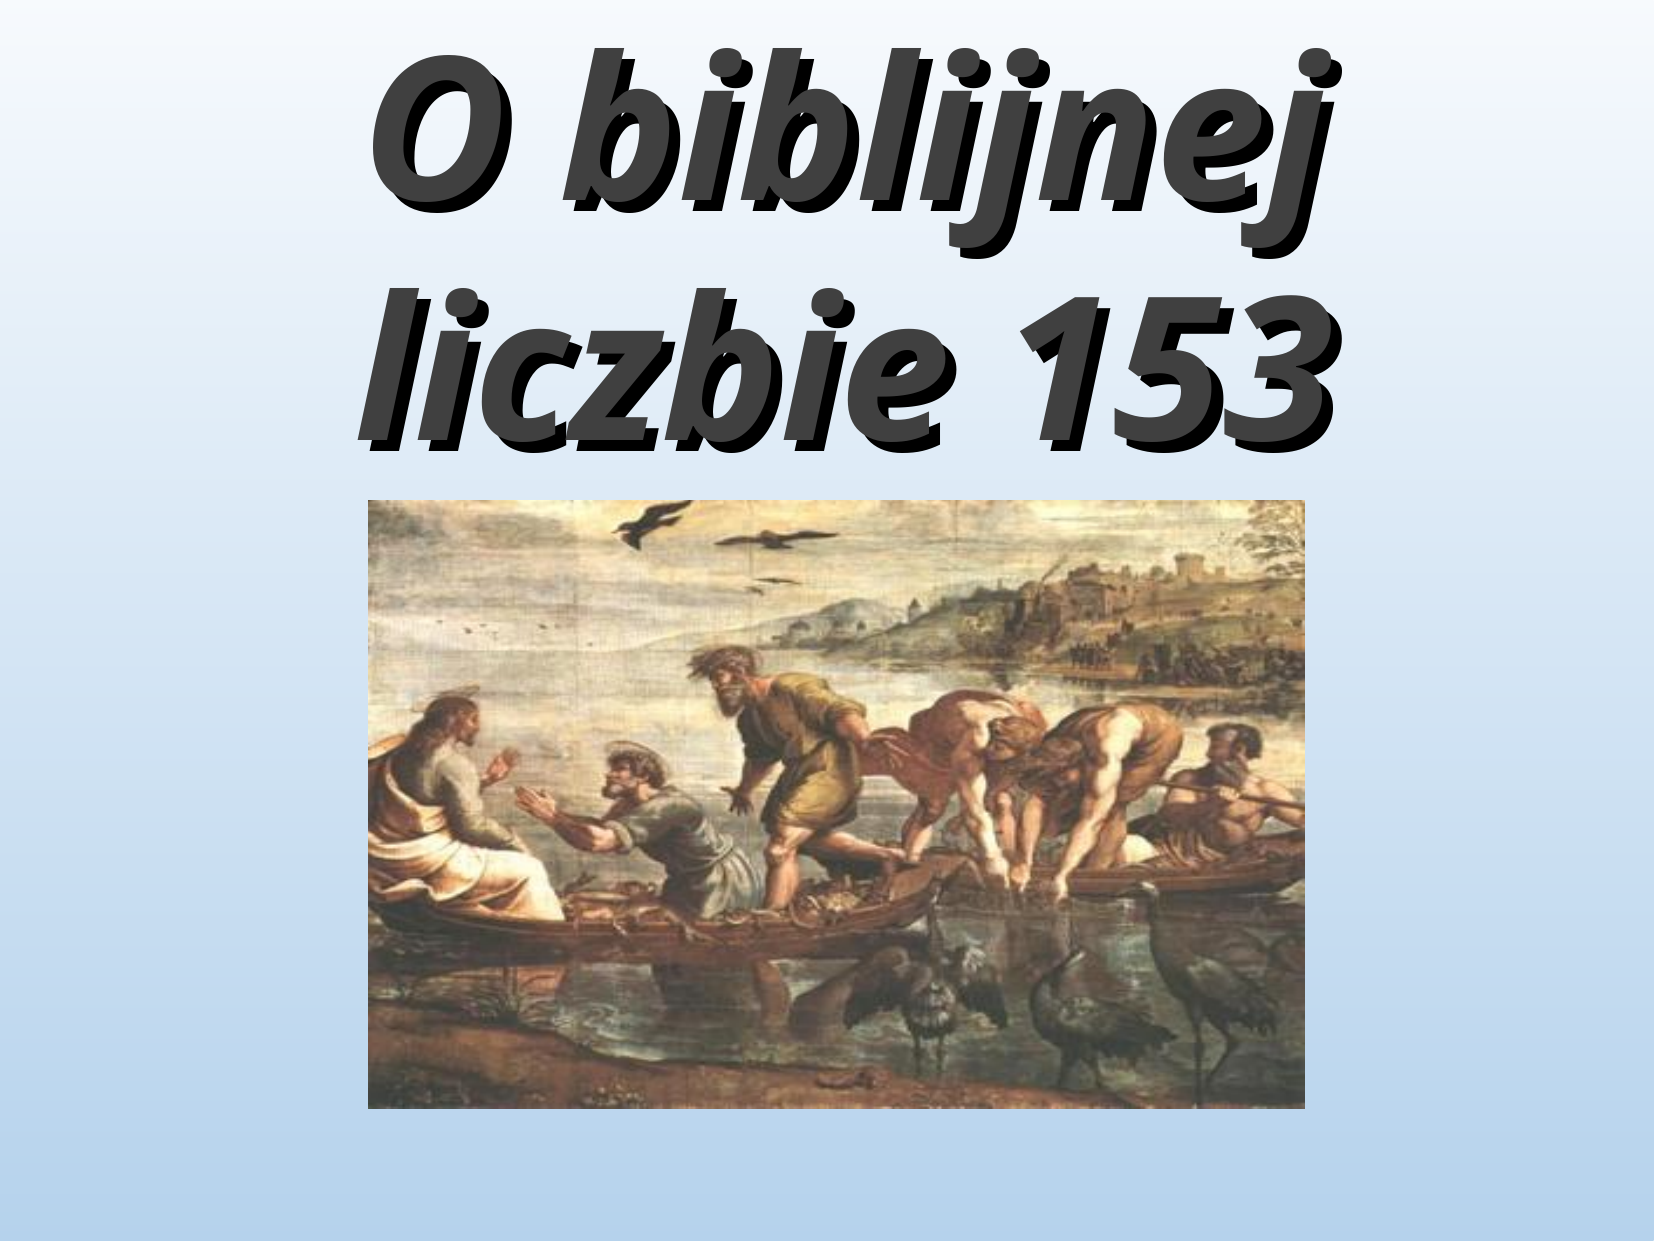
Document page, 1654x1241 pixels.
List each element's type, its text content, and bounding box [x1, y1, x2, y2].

picture [368, 500, 1305, 1109]
title O biblijnej liczbie 153 [100, 0, 1589, 481]
